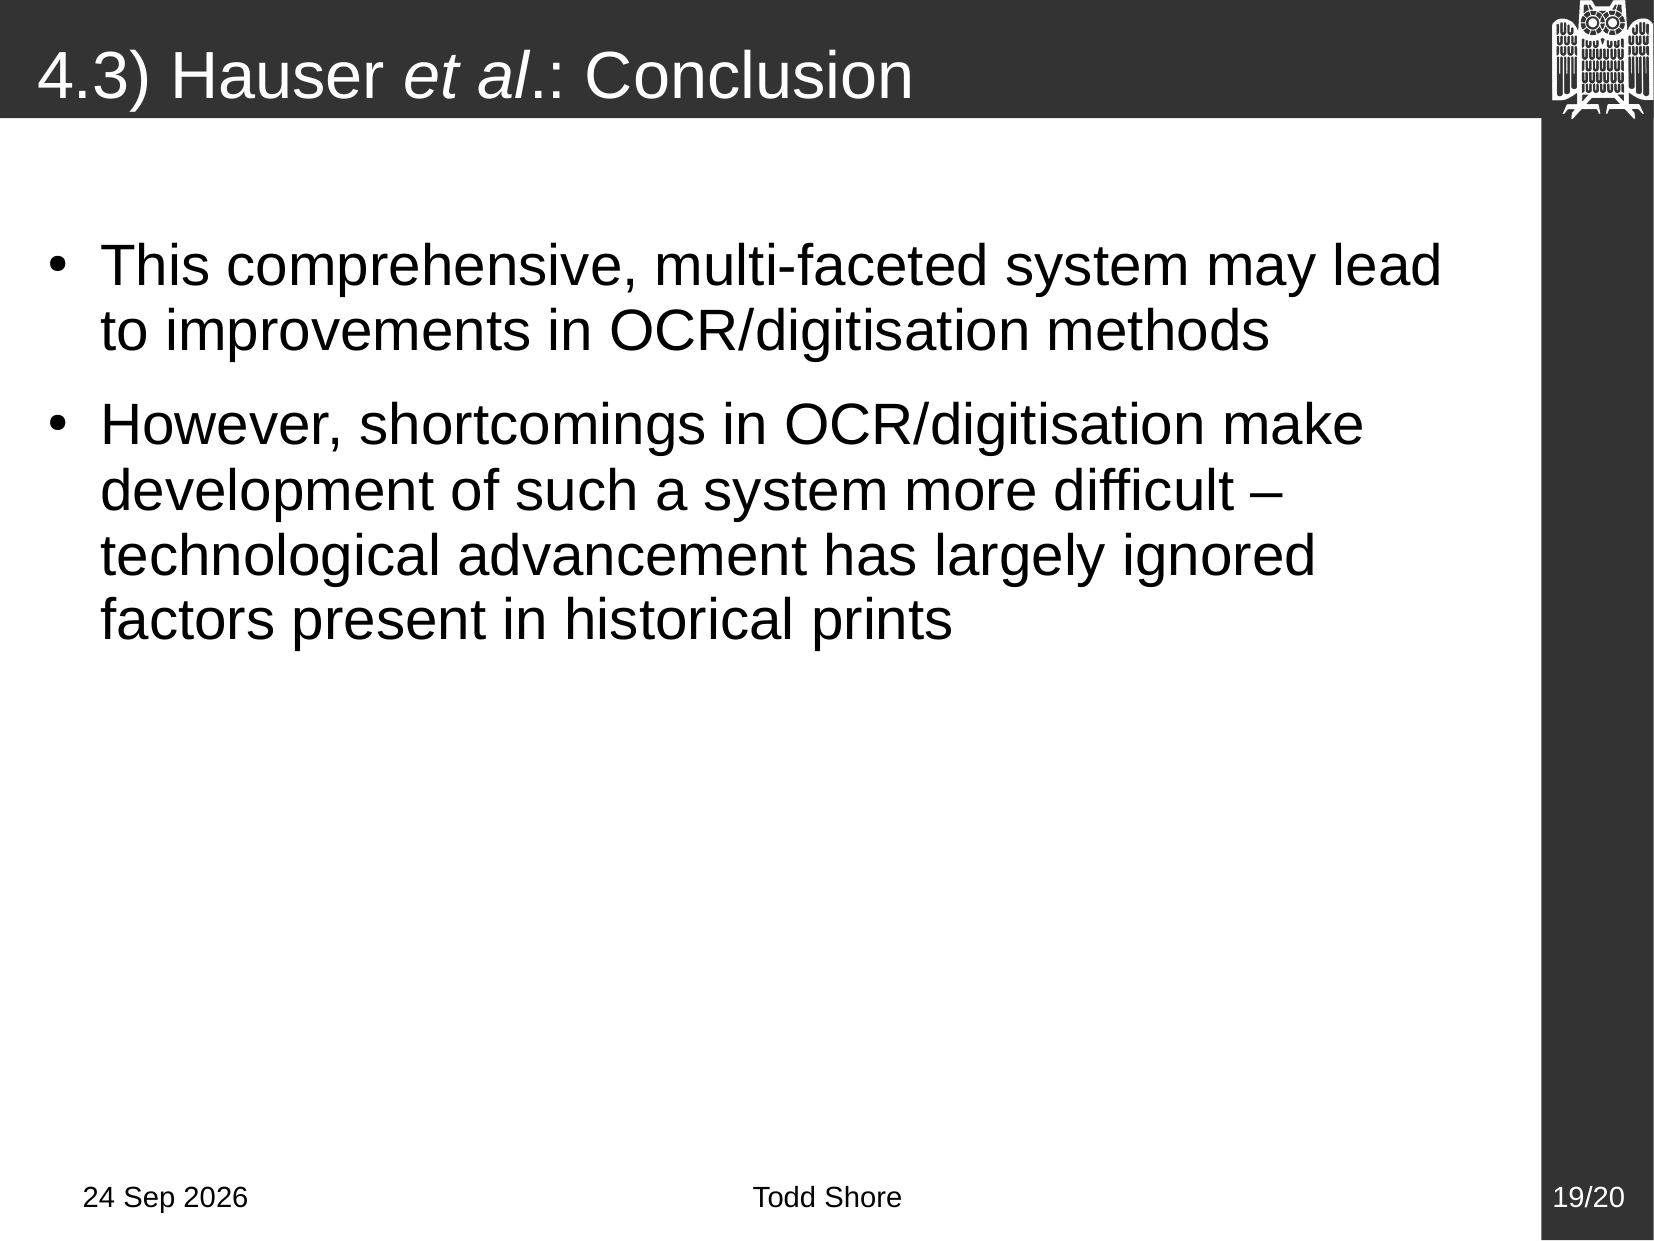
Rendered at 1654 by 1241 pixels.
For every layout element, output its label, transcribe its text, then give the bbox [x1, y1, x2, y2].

picture [1552, 0, 1654, 119]
list This comprehensive, multi-faceted system may lead to improvements in OCR/digitisation methods However, shortcomings in OCR/digitisation make development of such a system more difficult – technological advancement has largely ignored factors present in historical prints [29, 232, 1453, 1052]
text_box 4.3) Hauser et al.: Conclusion [22, 30, 930, 120]
